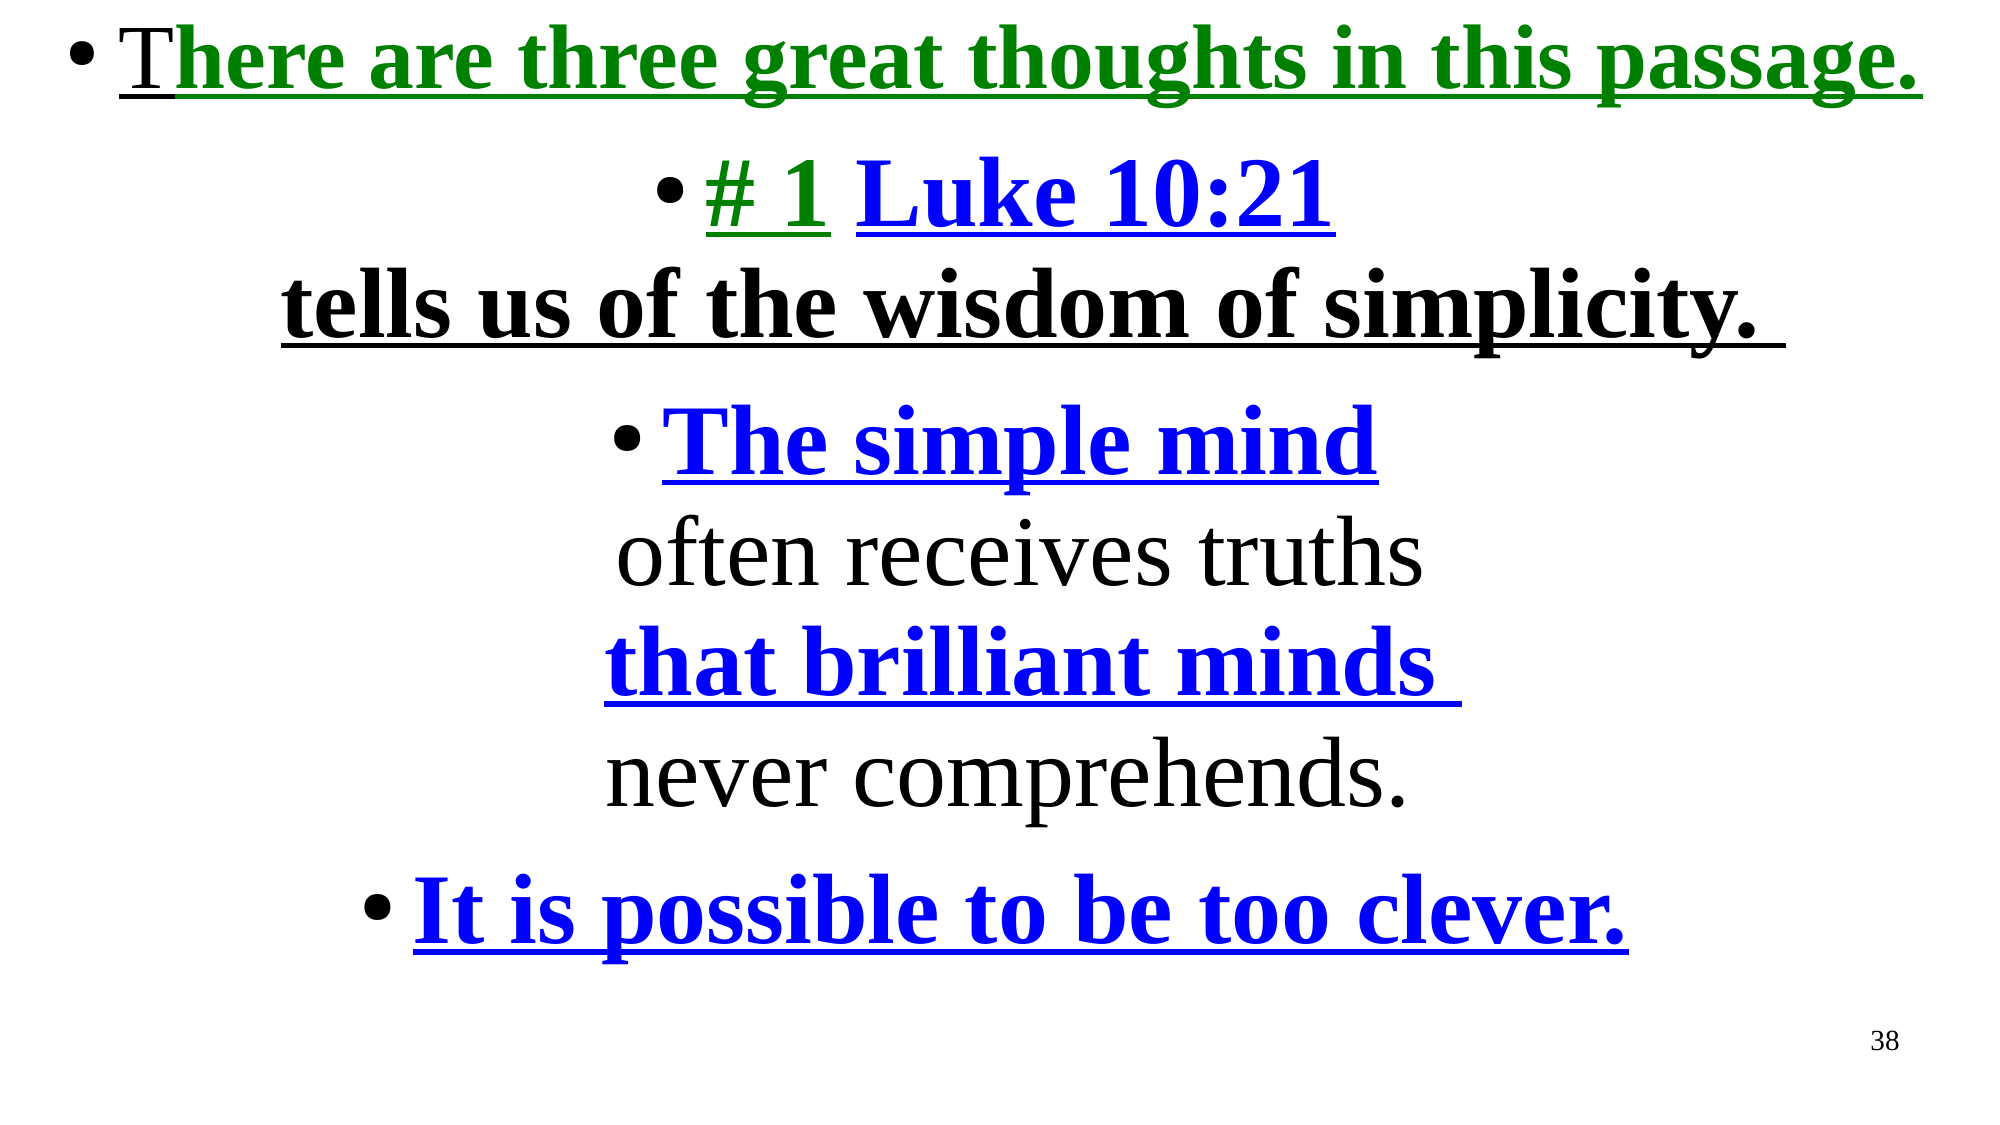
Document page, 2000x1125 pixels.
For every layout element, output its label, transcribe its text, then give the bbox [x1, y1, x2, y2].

list There are three great thoughts in this passage. # 1 Luke 10:21 tells us of the wisdom of simplicity. The simple mind often receives truths that brilliant minds never comprehends. It is possible to be too clever. [0, 0, 1996, 1123]
